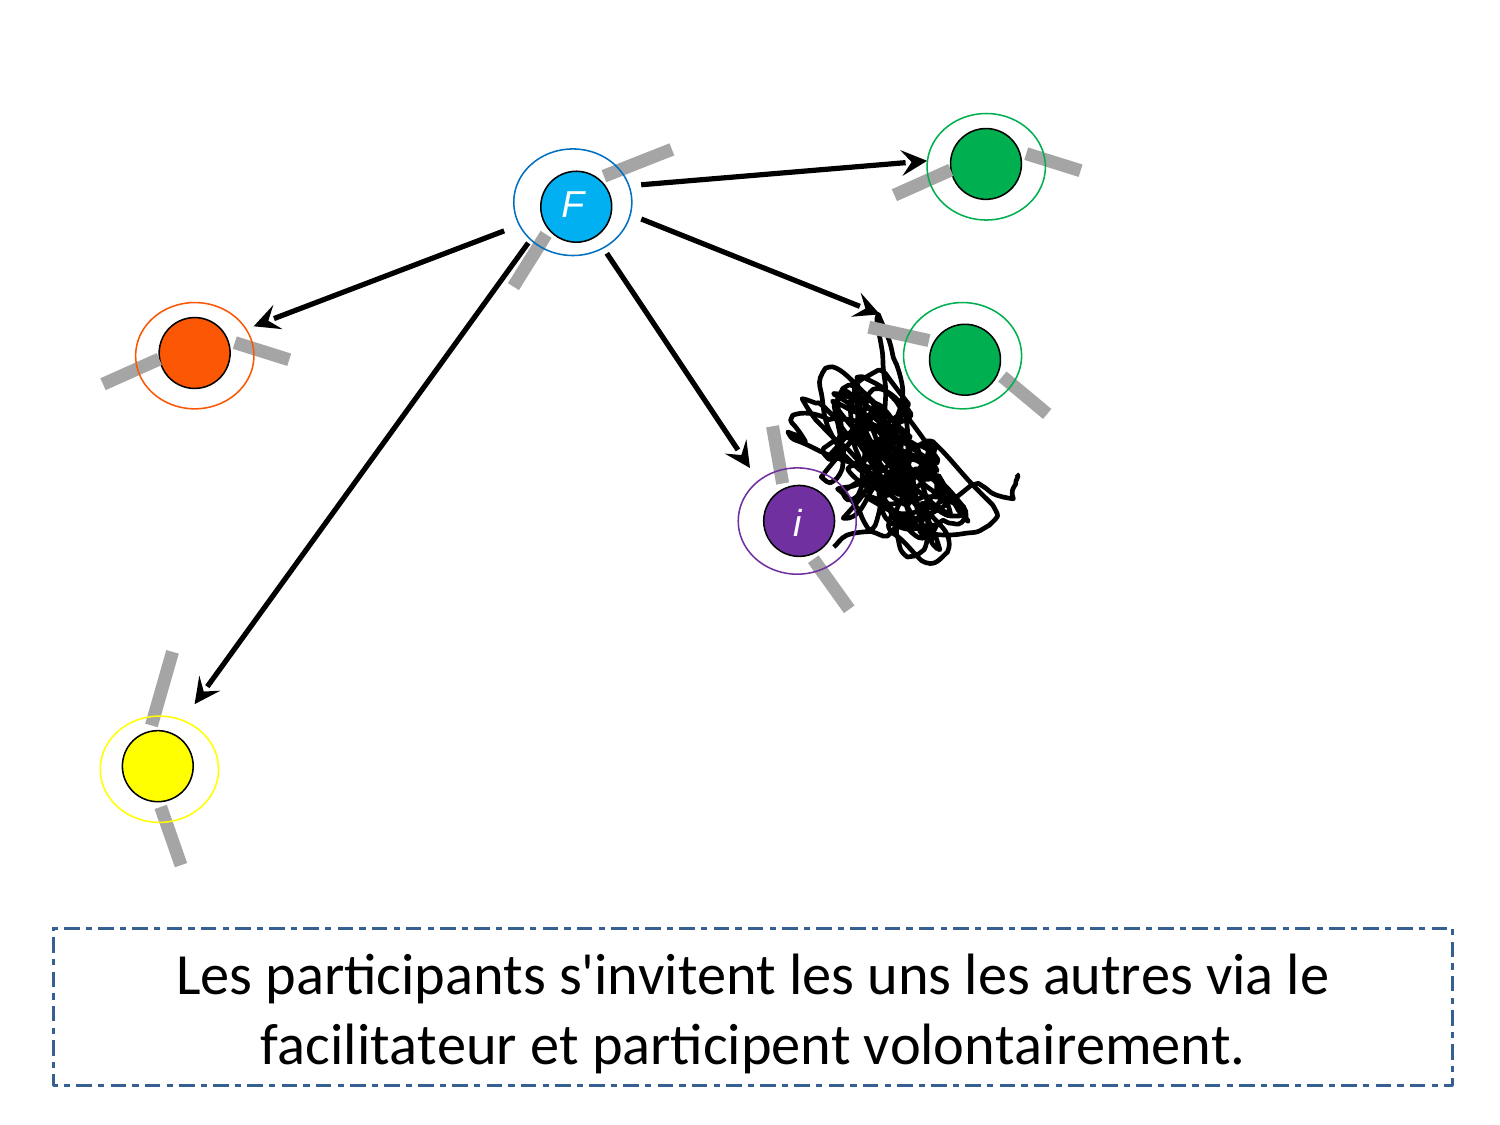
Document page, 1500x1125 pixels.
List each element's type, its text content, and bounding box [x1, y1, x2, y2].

text_box Les participants s'invitent les uns les autres via le facilitateur et participent volontairement. [53, 928, 1453, 1086]
text_box [135, 302, 254, 409]
text_box [927, 113, 1046, 221]
text_box F [513, 148, 632, 256]
text_box [903, 302, 1022, 409]
text_box i [738, 467, 857, 575]
text_box [100, 716, 219, 823]
